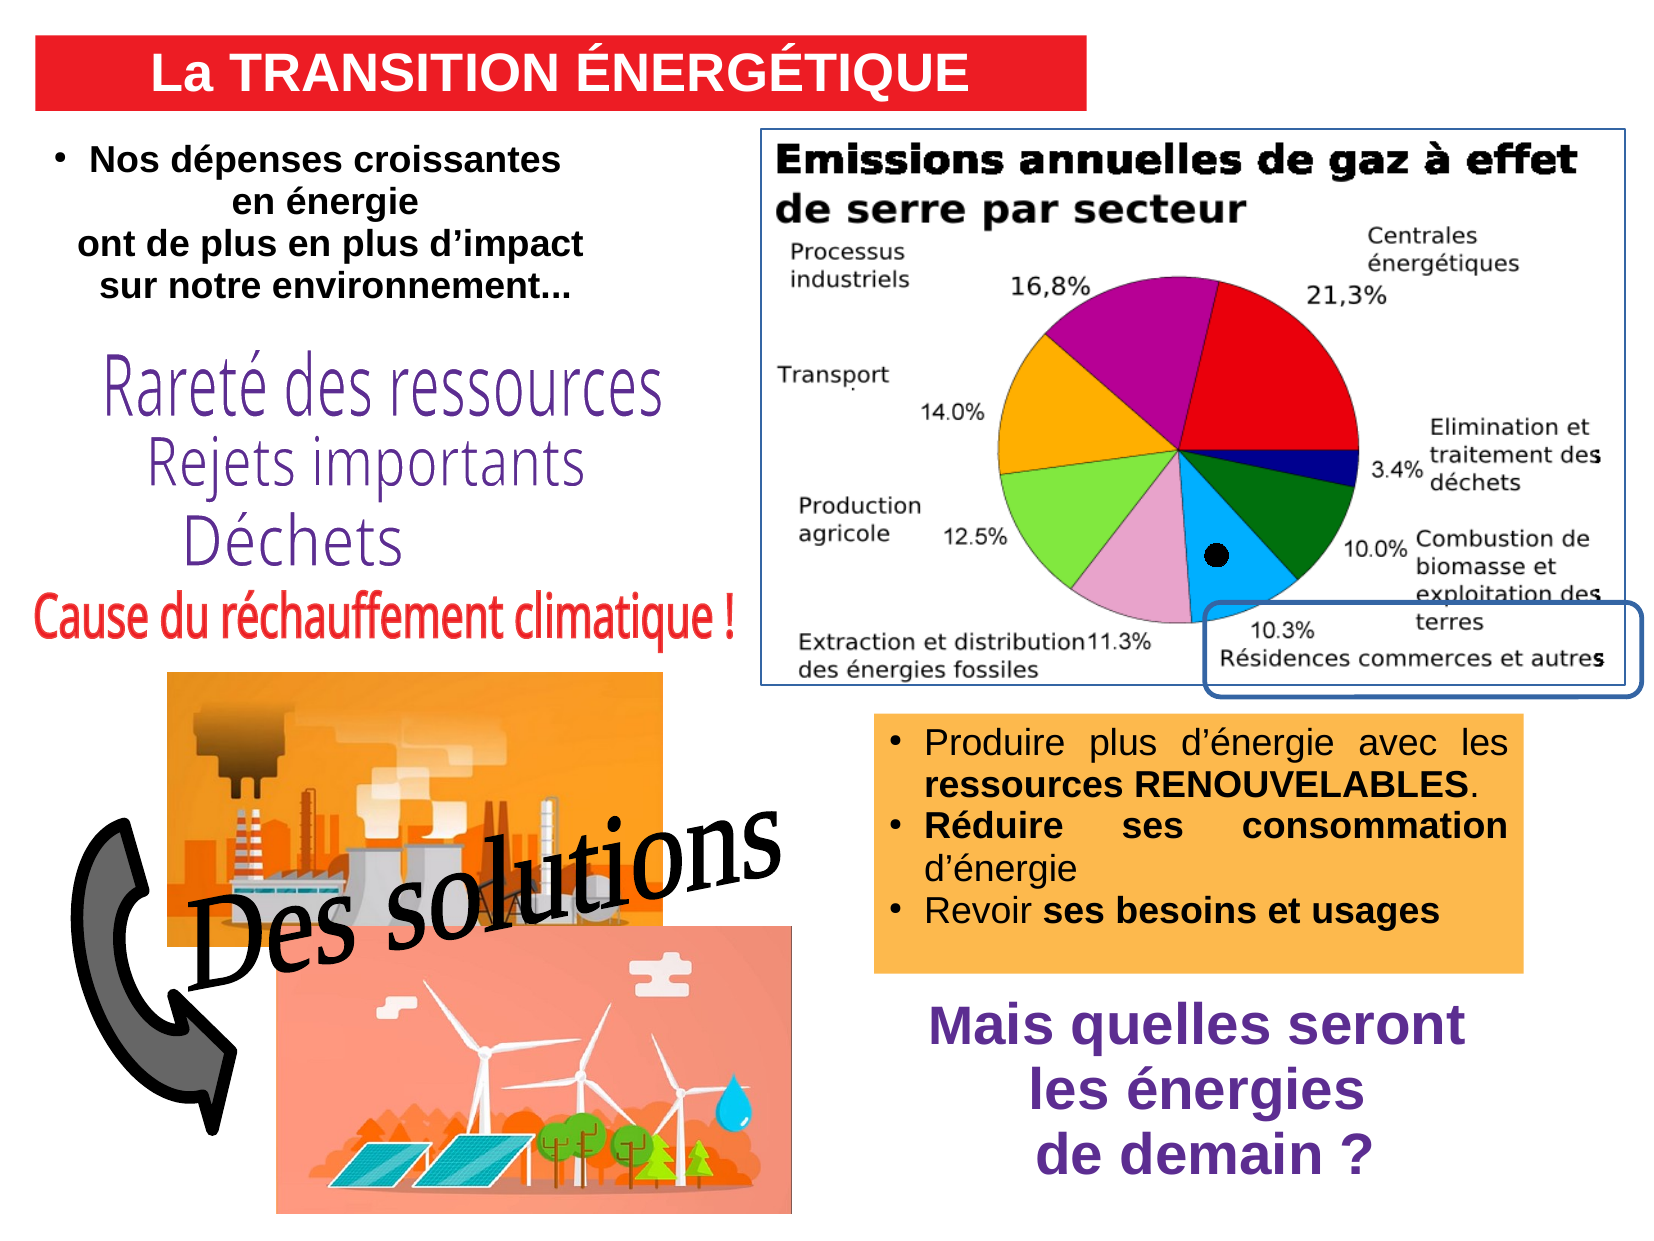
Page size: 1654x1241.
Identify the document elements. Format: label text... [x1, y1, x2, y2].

text_box Des solutions [485, 834, 512, 932]
text_box Des solutions [634, 833, 682, 899]
picture [280, 913, 301, 936]
text_box Des solutions [745, 812, 780, 879]
text_box Rejets importants [205, 448, 218, 504]
text_box Rareté des ressources [106, 353, 135, 417]
text_box Déchets [355, 518, 375, 567]
text_box Cause du réchauffement climatique ! [35, 593, 58, 639]
text_box Rareté des ressources [412, 368, 438, 418]
text_box Cause du réchauffement climatique ! [381, 604, 401, 639]
picture [167, 672, 792, 1214]
text_box Cause du réchauffement climatique ! [642, 604, 663, 653]
text_box Rareté des ressources [529, 369, 555, 418]
text_box Rareté des ressources [240, 368, 266, 418]
text_box Rareté des ressources [583, 368, 605, 418]
text_box Rejets importants [513, 448, 538, 487]
text_box Des solutions [687, 821, 739, 892]
text_box Des solutions [515, 854, 567, 924]
text_box Des solutions [601, 843, 629, 909]
text_box Rareté des ressources [563, 368, 581, 417]
picture [761, 129, 1625, 685]
text_box Cause du réchauffement climatique ! [352, 590, 382, 638]
text_box Nos dépenses croissantes en énergie ont de plus en plus d’impact sur notre environnement... [23, 130, 603, 314]
text_box Cause du réchauffement climatique ! [84, 604, 104, 639]
text_box Produire plus d’énergie avec les ressources RENOUVELABLES. Réduire ses consommation d’énergie Revoir ses besoins et usages [874, 713, 1524, 974]
text_box Rareté des ressources [495, 368, 523, 418]
picture [1208, 605, 1625, 685]
text_box Cause du réchauffement climatique ! [161, 590, 182, 639]
text_box Cause du réchauffement climatique ! [406, 604, 438, 638]
text_box Cause du réchauffement climatique ! [442, 604, 462, 639]
text_box Cause du réchauffement climatique ! [558, 604, 590, 638]
text_box Des solutions [432, 873, 479, 940]
text_box Cause du réchauffement climatique ! [187, 604, 207, 639]
text_box Rareté des ressources [319, 368, 345, 418]
text_box Rareté des ressources [640, 368, 662, 418]
text_box Cause du réchauffement climatique ! [668, 604, 688, 639]
text_box Des solutions [569, 835, 599, 913]
text_box Rejets importants [328, 448, 370, 487]
text_box Cause du réchauffement climatique ! [282, 590, 301, 638]
text_box Rejets importants [273, 448, 295, 487]
text_box Rareté des ressources [190, 368, 216, 418]
text_box Cause du réchauffement climatique ! [692, 604, 712, 639]
text_box Cause du réchauffement climatique ! [238, 604, 258, 639]
text_box Rejets importants [481, 448, 505, 487]
text_box Rareté des ressources [285, 349, 312, 418]
text_box Rejets importants [442, 440, 478, 487]
text_box Rareté des ressources [442, 368, 464, 418]
text_box Rejets importants [252, 440, 270, 487]
text_box Rejets importants [377, 448, 404, 504]
text_box La TRANSITION ÉNERGÉTIQUE [35, 35, 1087, 111]
text_box Mais quelles seront les énergies de demain ? [894, 984, 1501, 1195]
text_box Déchets [324, 526, 352, 567]
text_box Des solutions [188, 895, 262, 991]
text_box Déchets [236, 511, 249, 523]
text_box Rejets importants [408, 448, 436, 487]
text_box Déchets [259, 526, 283, 567]
text_box Rareté des ressources [349, 368, 371, 418]
text_box Des solutions [318, 897, 354, 964]
picture [645, 839, 663, 893]
text_box Déchets [226, 526, 254, 567]
text_box Rareté des ressources [609, 368, 635, 418]
text_box Des solutions [389, 883, 424, 950]
text_box Cause du réchauffement climatique ! [329, 604, 349, 639]
text_box Rejets importants [224, 448, 250, 487]
text_box Rejets importants [150, 436, 178, 487]
text_box Rejets importants [563, 448, 584, 487]
text_box Rejets importants [181, 448, 206, 487]
text_box Rareté des ressources [468, 368, 490, 418]
text_box [1204, 543, 1229, 567]
text_box Rareté des ressources [392, 368, 410, 417]
text_box Rareté des ressources [137, 368, 162, 418]
text_box Déchets [289, 511, 317, 567]
text_box Rejets importants [542, 440, 560, 487]
picture [209, 903, 249, 947]
text_box [76, 823, 232, 1130]
text_box Rareté des ressources [170, 368, 188, 417]
text_box Déchets [186, 514, 220, 567]
text_box Rareté des ressources [218, 358, 237, 418]
text_box Déchets [378, 526, 402, 567]
text_box Des solutions [269, 906, 311, 972]
